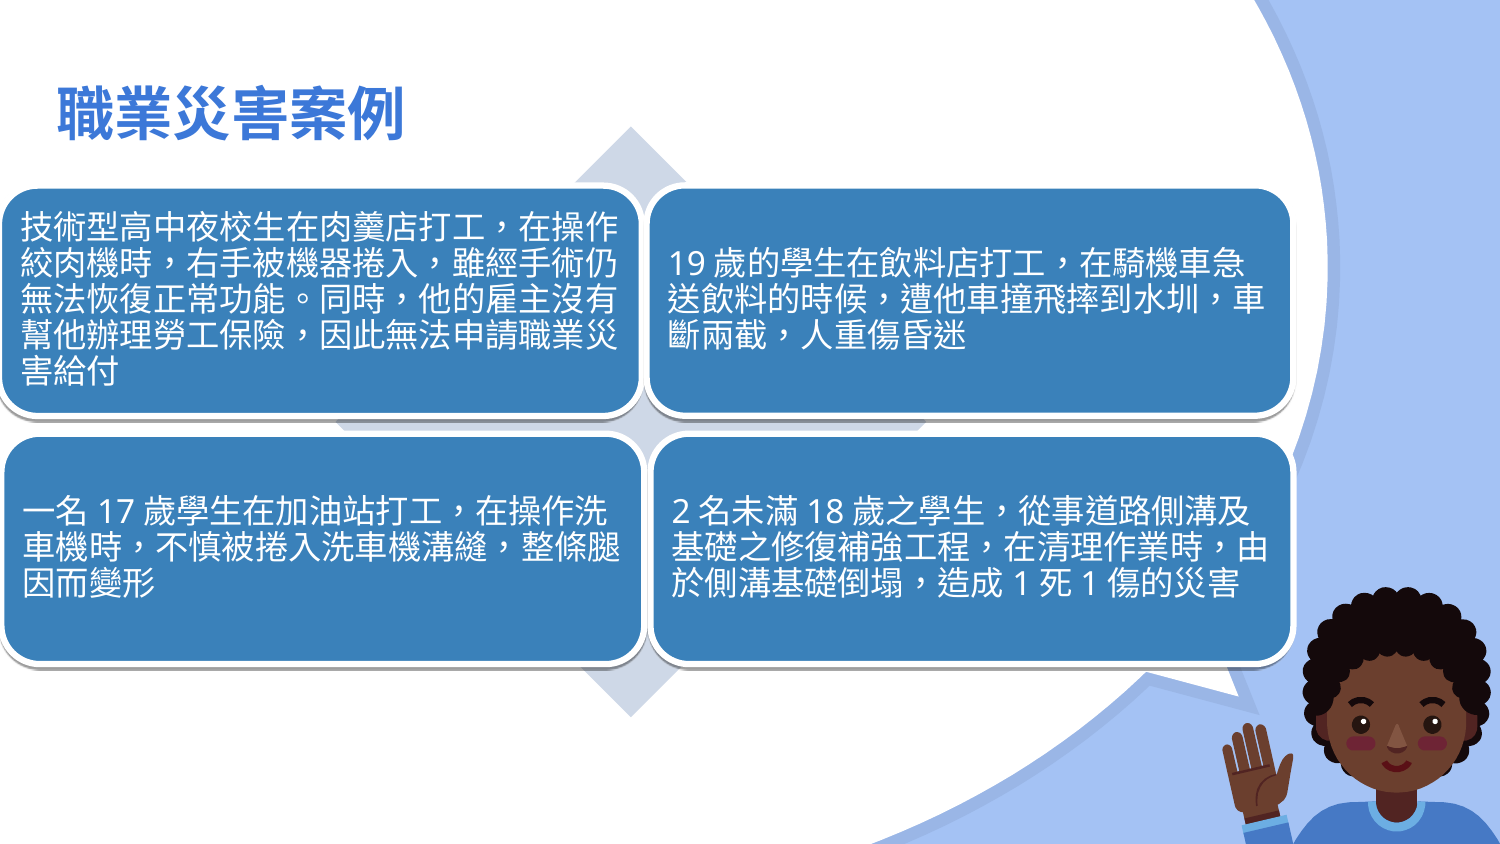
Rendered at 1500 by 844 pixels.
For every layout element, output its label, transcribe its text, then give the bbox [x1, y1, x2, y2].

title 職業災害案例 [41, 32, 1022, 162]
text_box [1222, 587, 1500, 844]
text_box 技術型高中夜校生在肉羹店打工，在操作絞肉機時，右手被機器捲入，雖經手術仍無法恢復正常功能。同時，他的雇主沒有幫他辦理勞工保險，因此無法申請職業災害給付 [0, 185, 642, 416]
text_box 19歲的學生在飲料店打工，在騎機車急送飲料的時候，遭他車撞飛摔到水圳，車斷兩截，人重傷昏迷 [646, 185, 1294, 416]
text_box 一名17歲學生在加油站打工，在操作洗車機時，不慎被捲入洗車機溝縫，整條腿因而變形 [1, 433, 645, 665]
text_box 2名未滿18歲之學生，從事道路側溝及基礎之修復補強工程，在清理作業時，由於側溝基礎倒塌，造成1死1傷的災害 [650, 433, 1294, 665]
text_box [335, 126, 927, 718]
